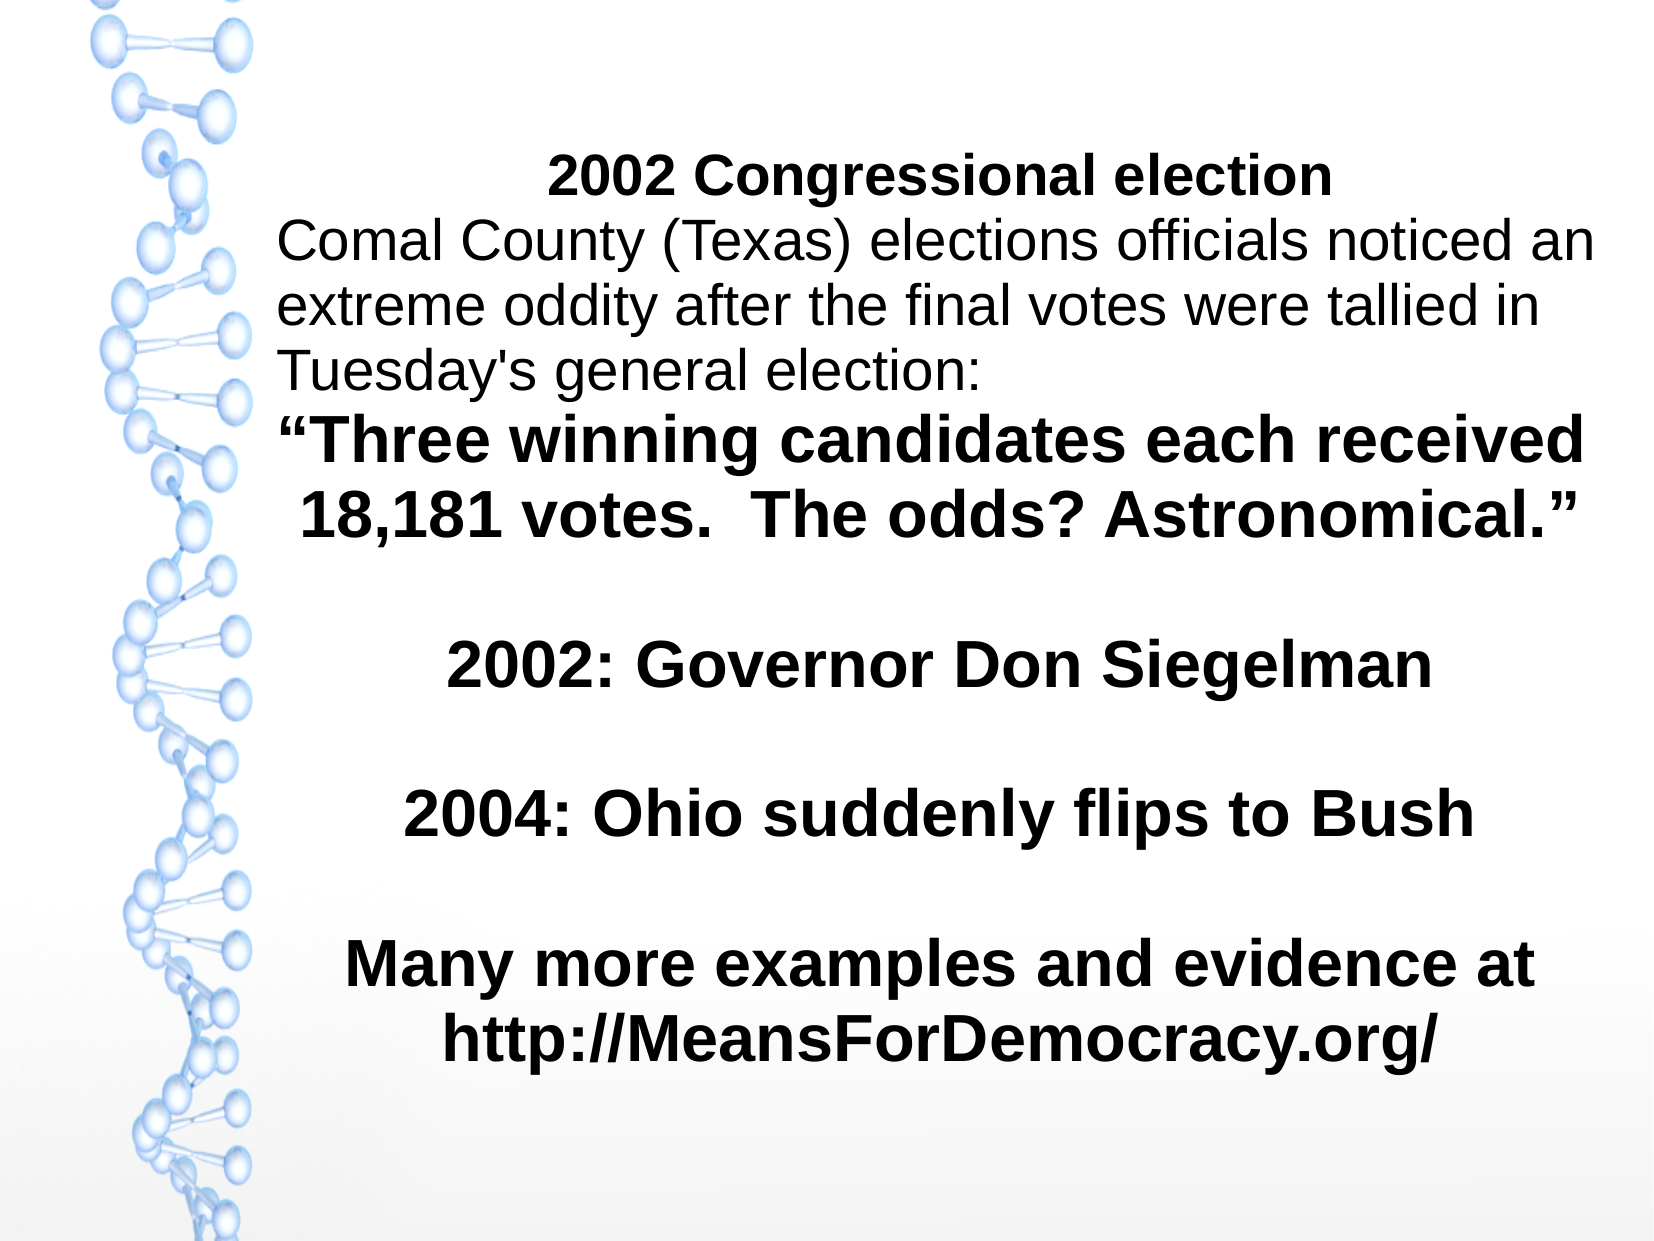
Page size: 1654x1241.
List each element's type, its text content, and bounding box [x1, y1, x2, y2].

picture [0, 0, 1654, 1241]
text_box 2002 Congressional election Comal County (Texas) elections officials noticed an extreme oddity after the final votes were tallied in Tuesday's general election: “Three winning candidates each received 18,181 votes. The odds? Astronomical.” 2002: Governor Don Siegelman 2004: Ohio suddenly flips to Bush Many more examples and evidence at http://MeansForDemocracy.org/ [261, 135, 1625, 1083]
